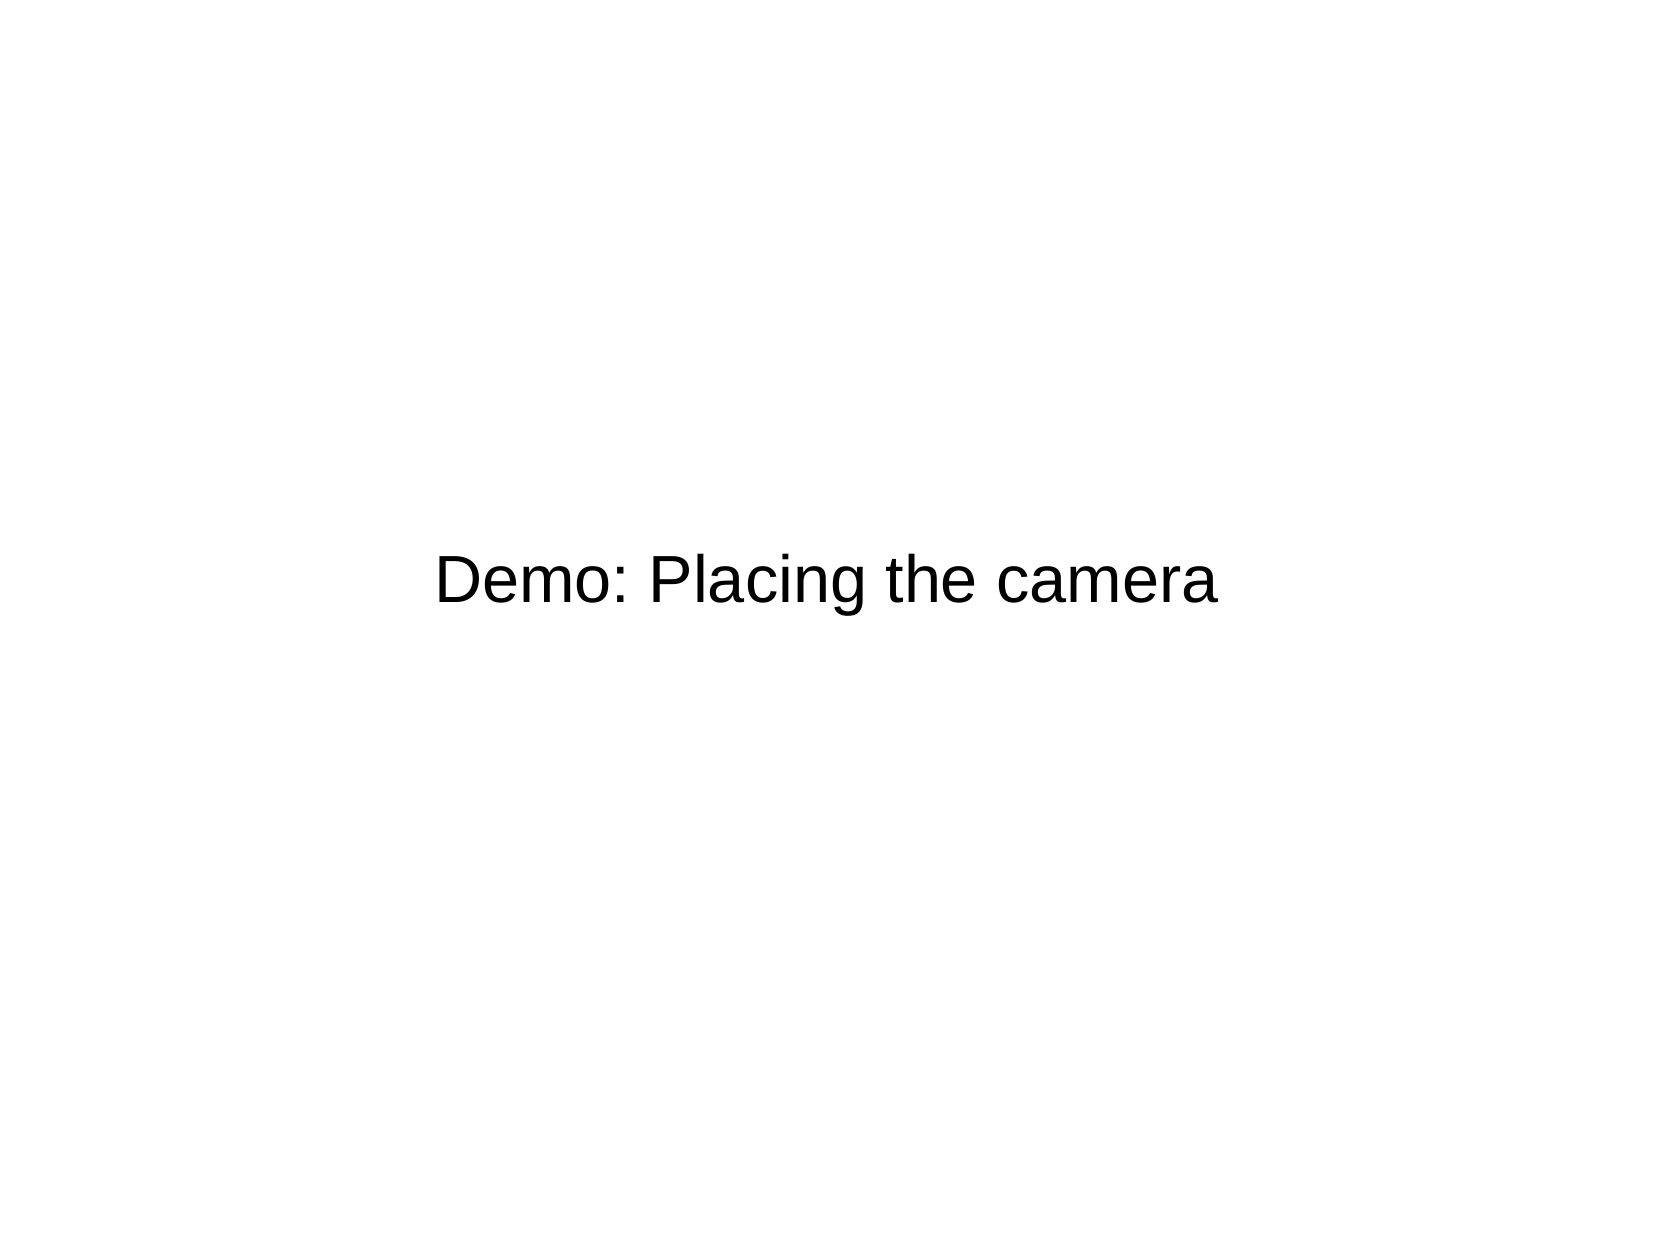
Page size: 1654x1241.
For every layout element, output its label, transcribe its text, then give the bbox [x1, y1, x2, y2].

subtitle Demo: Placing the camera [82, 49, 1571, 1109]
